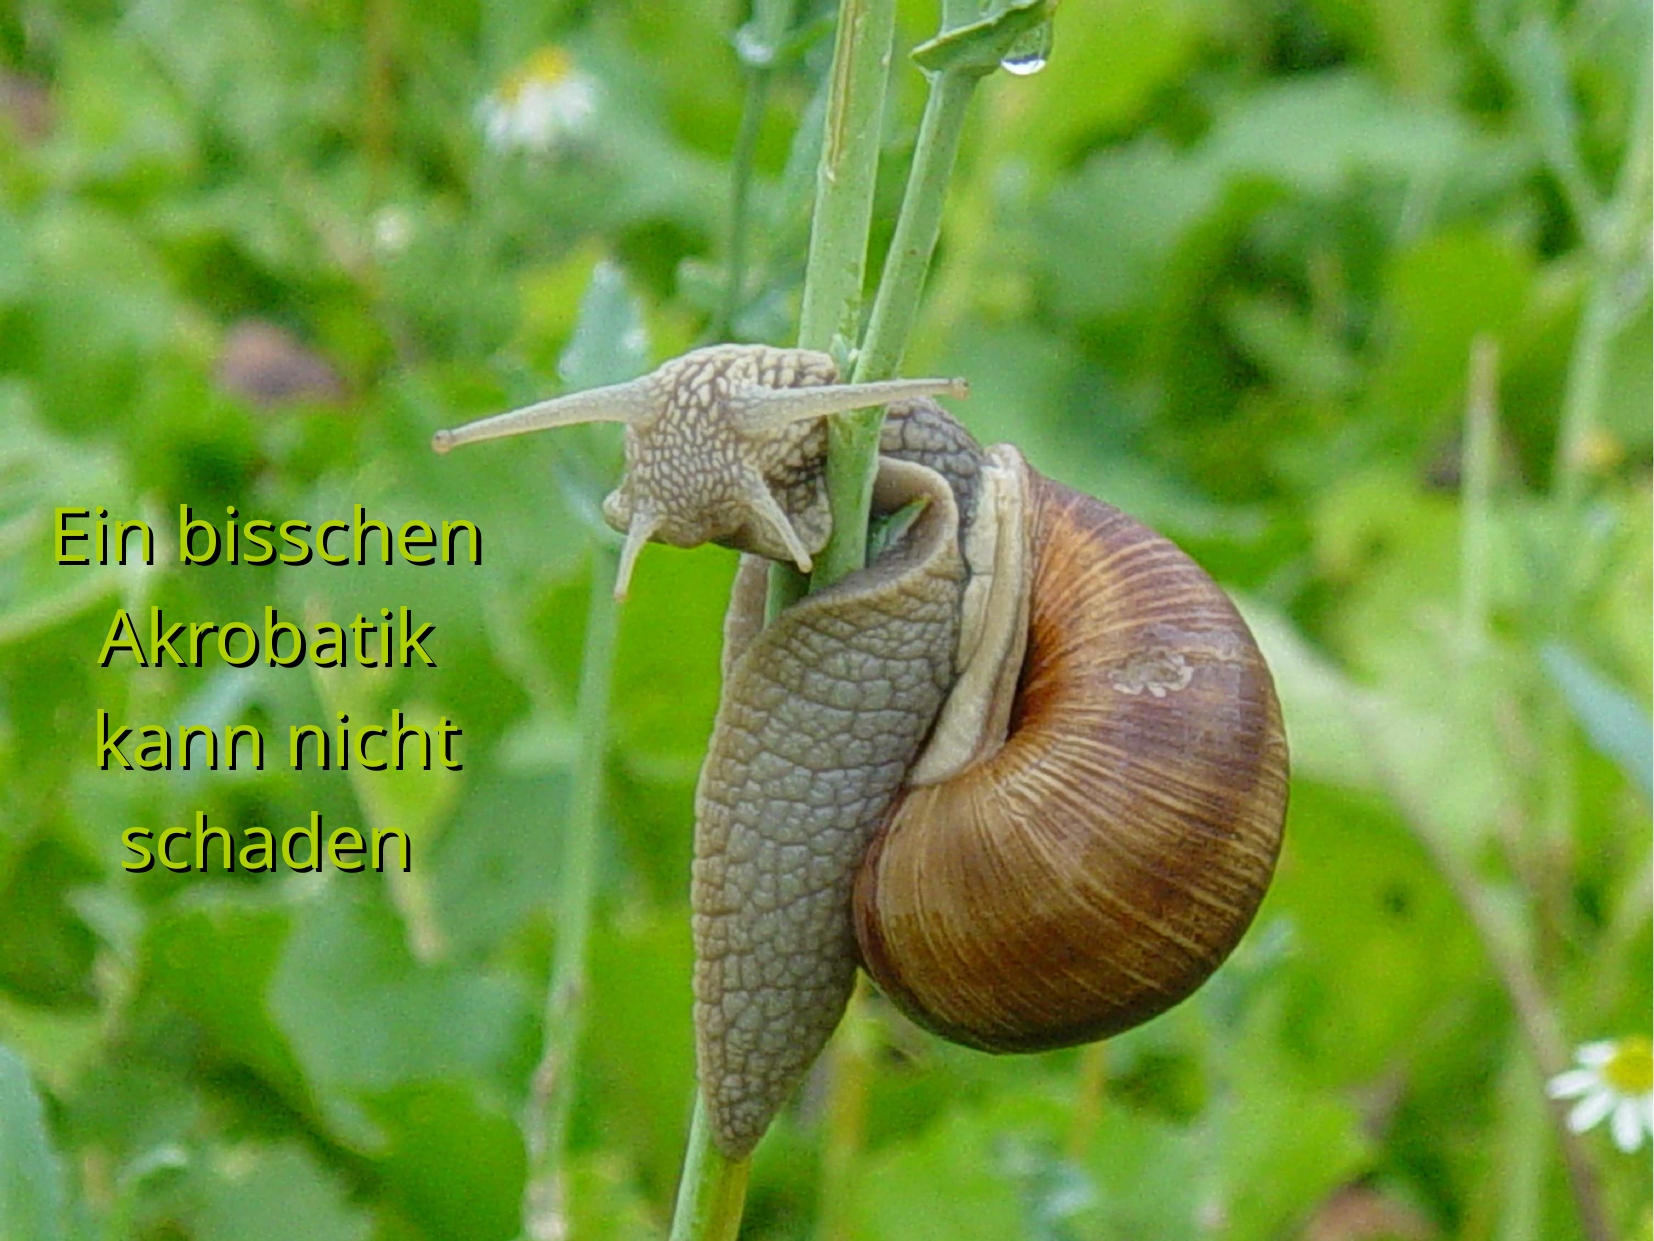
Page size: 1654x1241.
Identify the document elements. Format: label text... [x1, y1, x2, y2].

picture [0, 0, 1654, 1241]
title Ein bisschen Akrobatik kann nicht schaden [0, 236, 532, 1136]
